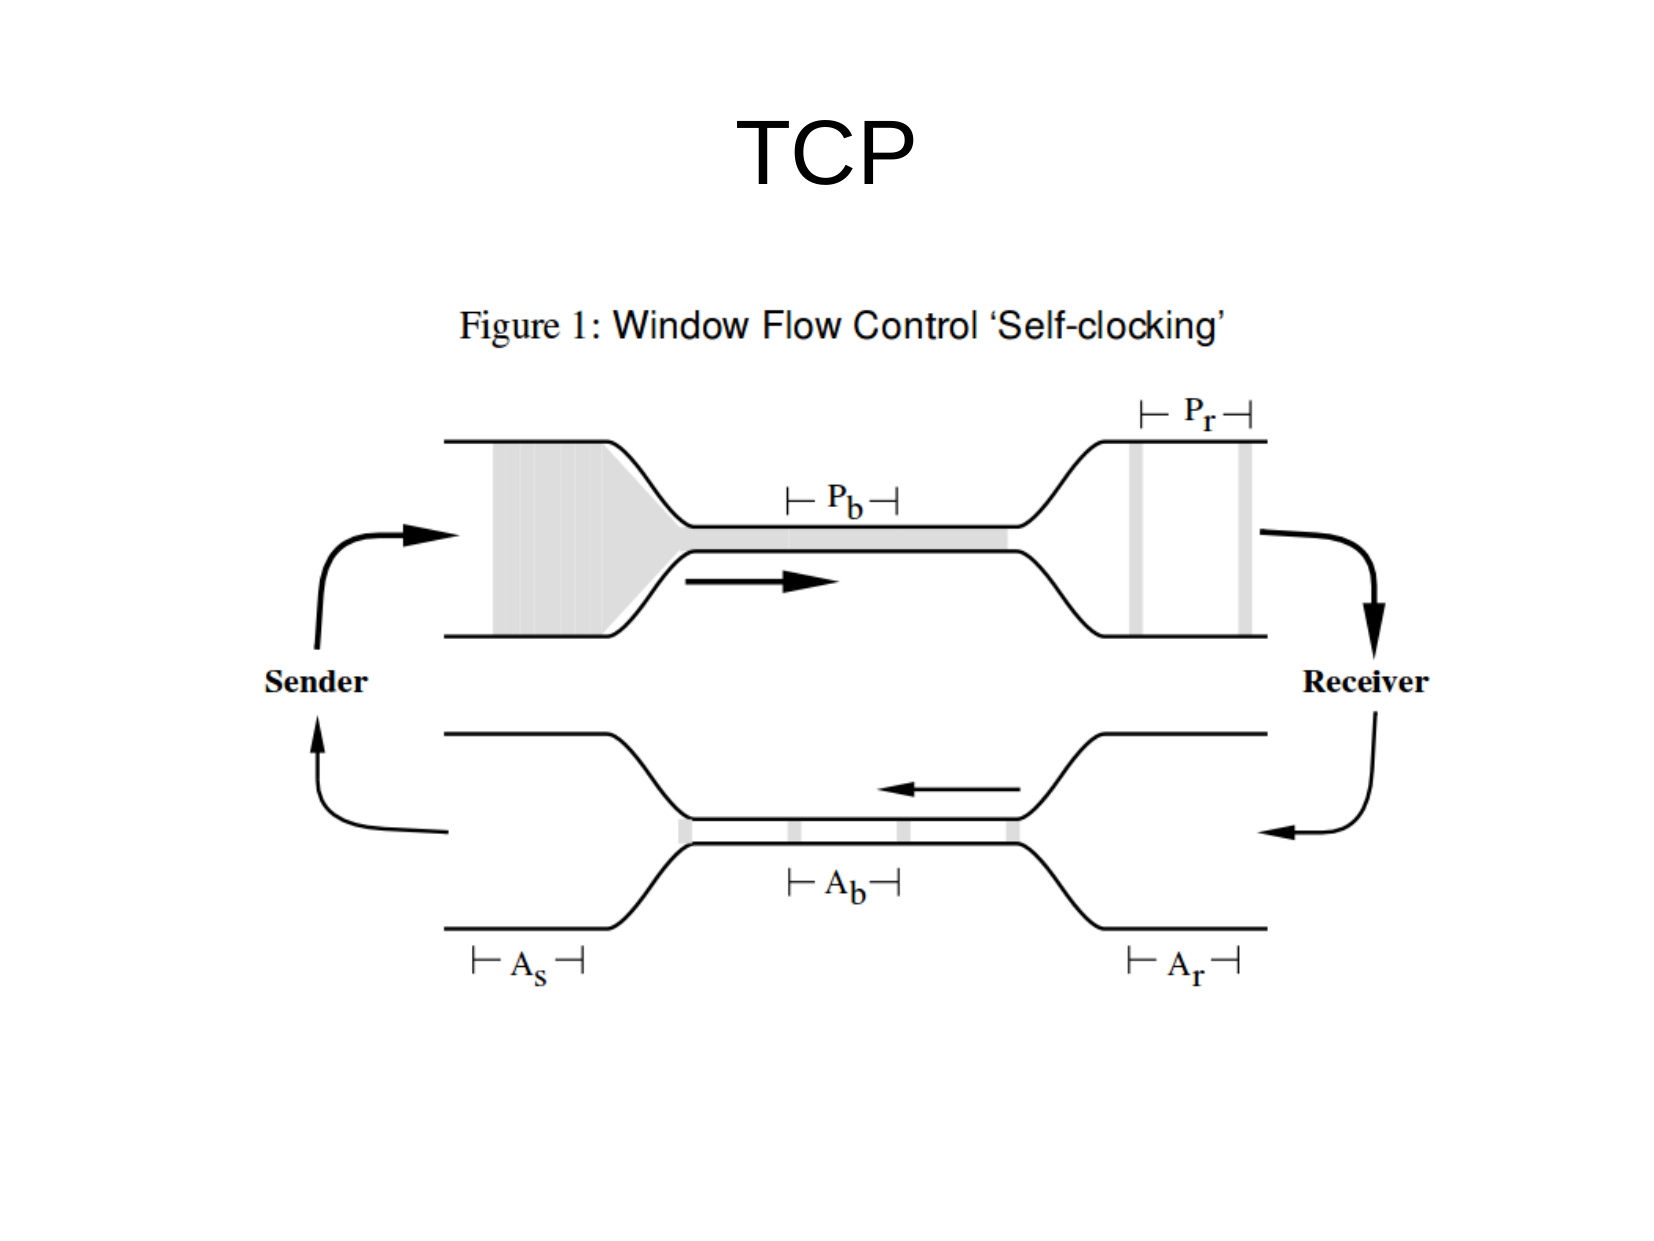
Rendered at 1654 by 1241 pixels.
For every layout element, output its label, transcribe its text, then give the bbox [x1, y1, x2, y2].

title TCP [82, 49, 1571, 257]
picture [188, 290, 1466, 1010]
